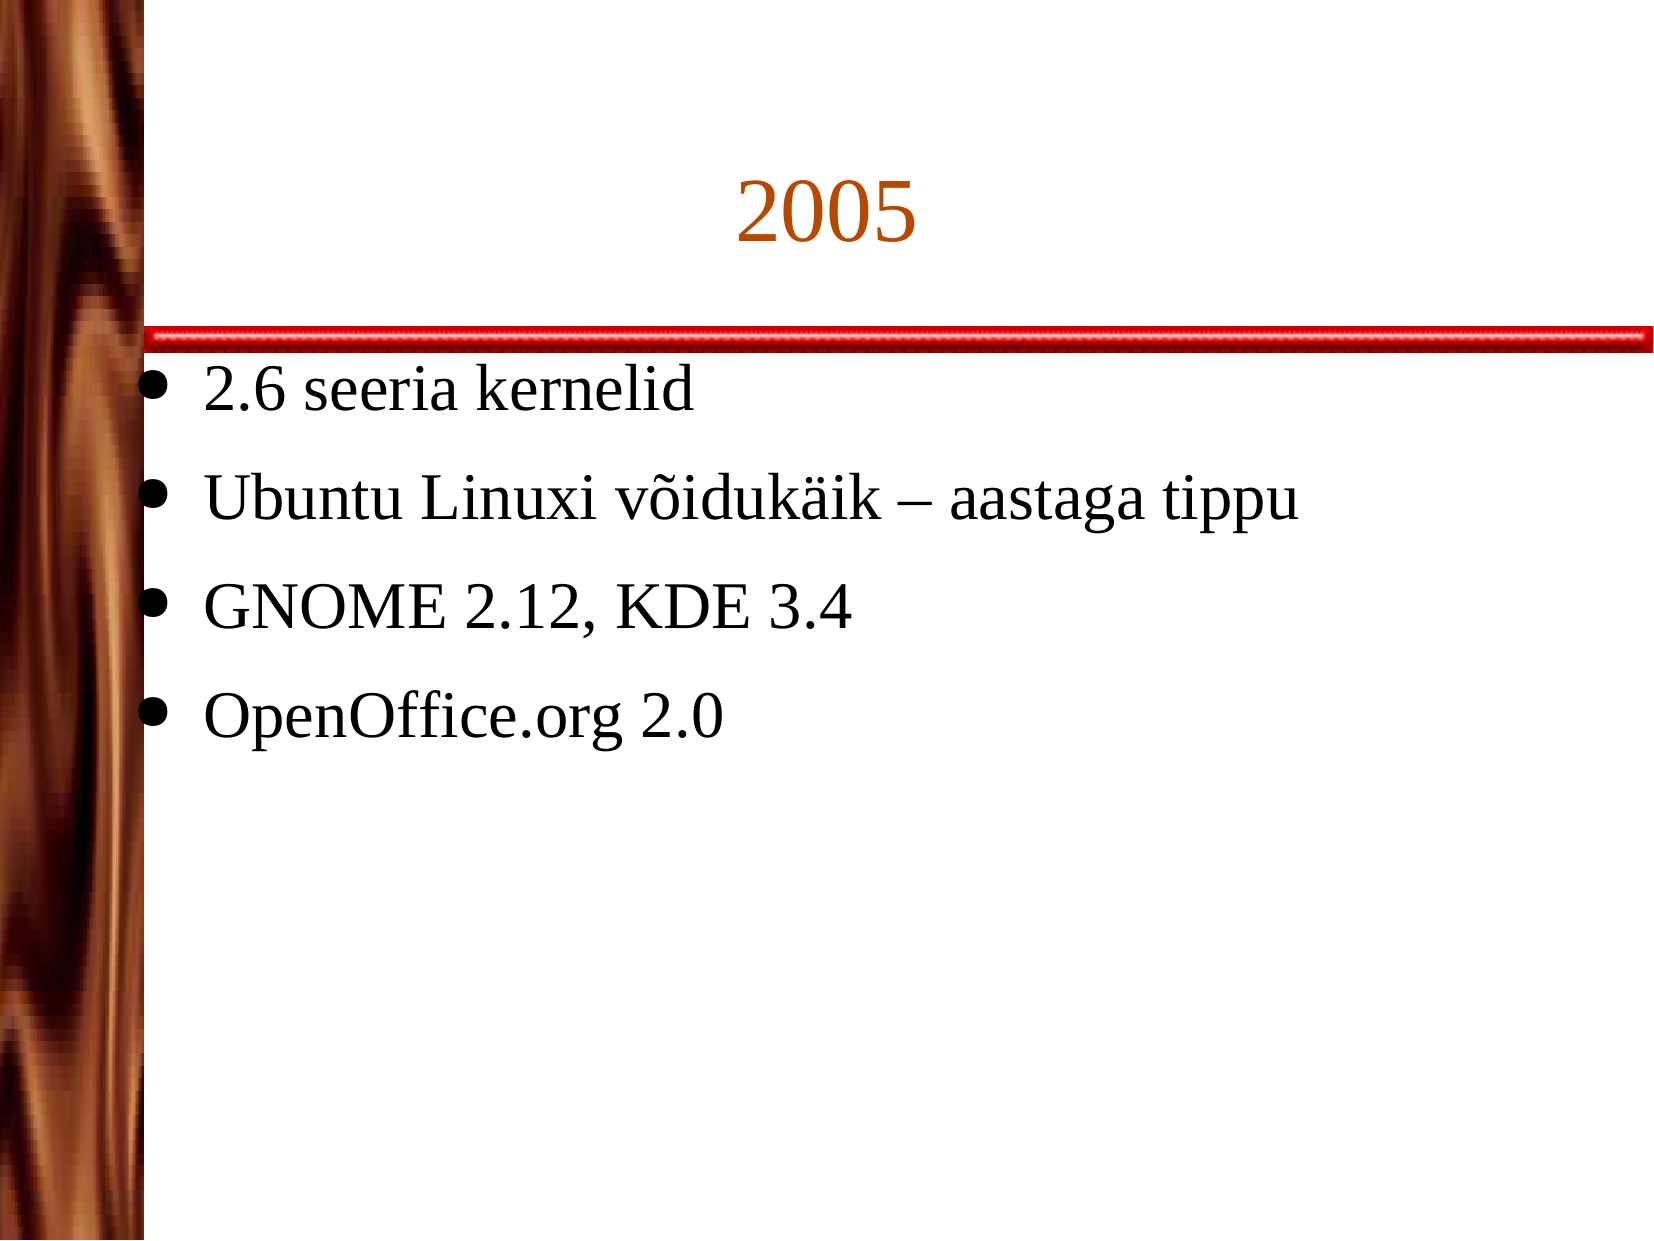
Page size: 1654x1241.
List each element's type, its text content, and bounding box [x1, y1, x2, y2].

list 2.6 seeria kernelid Ubuntu Linuxi võidukäik – aastaga tippu GNOME 2.12, KDE 3.4 OpenOffice.org 2.0 [121, 344, 1533, 1126]
picture [0, 0, 1654, 1240]
title 2005 [121, 100, 1533, 312]
